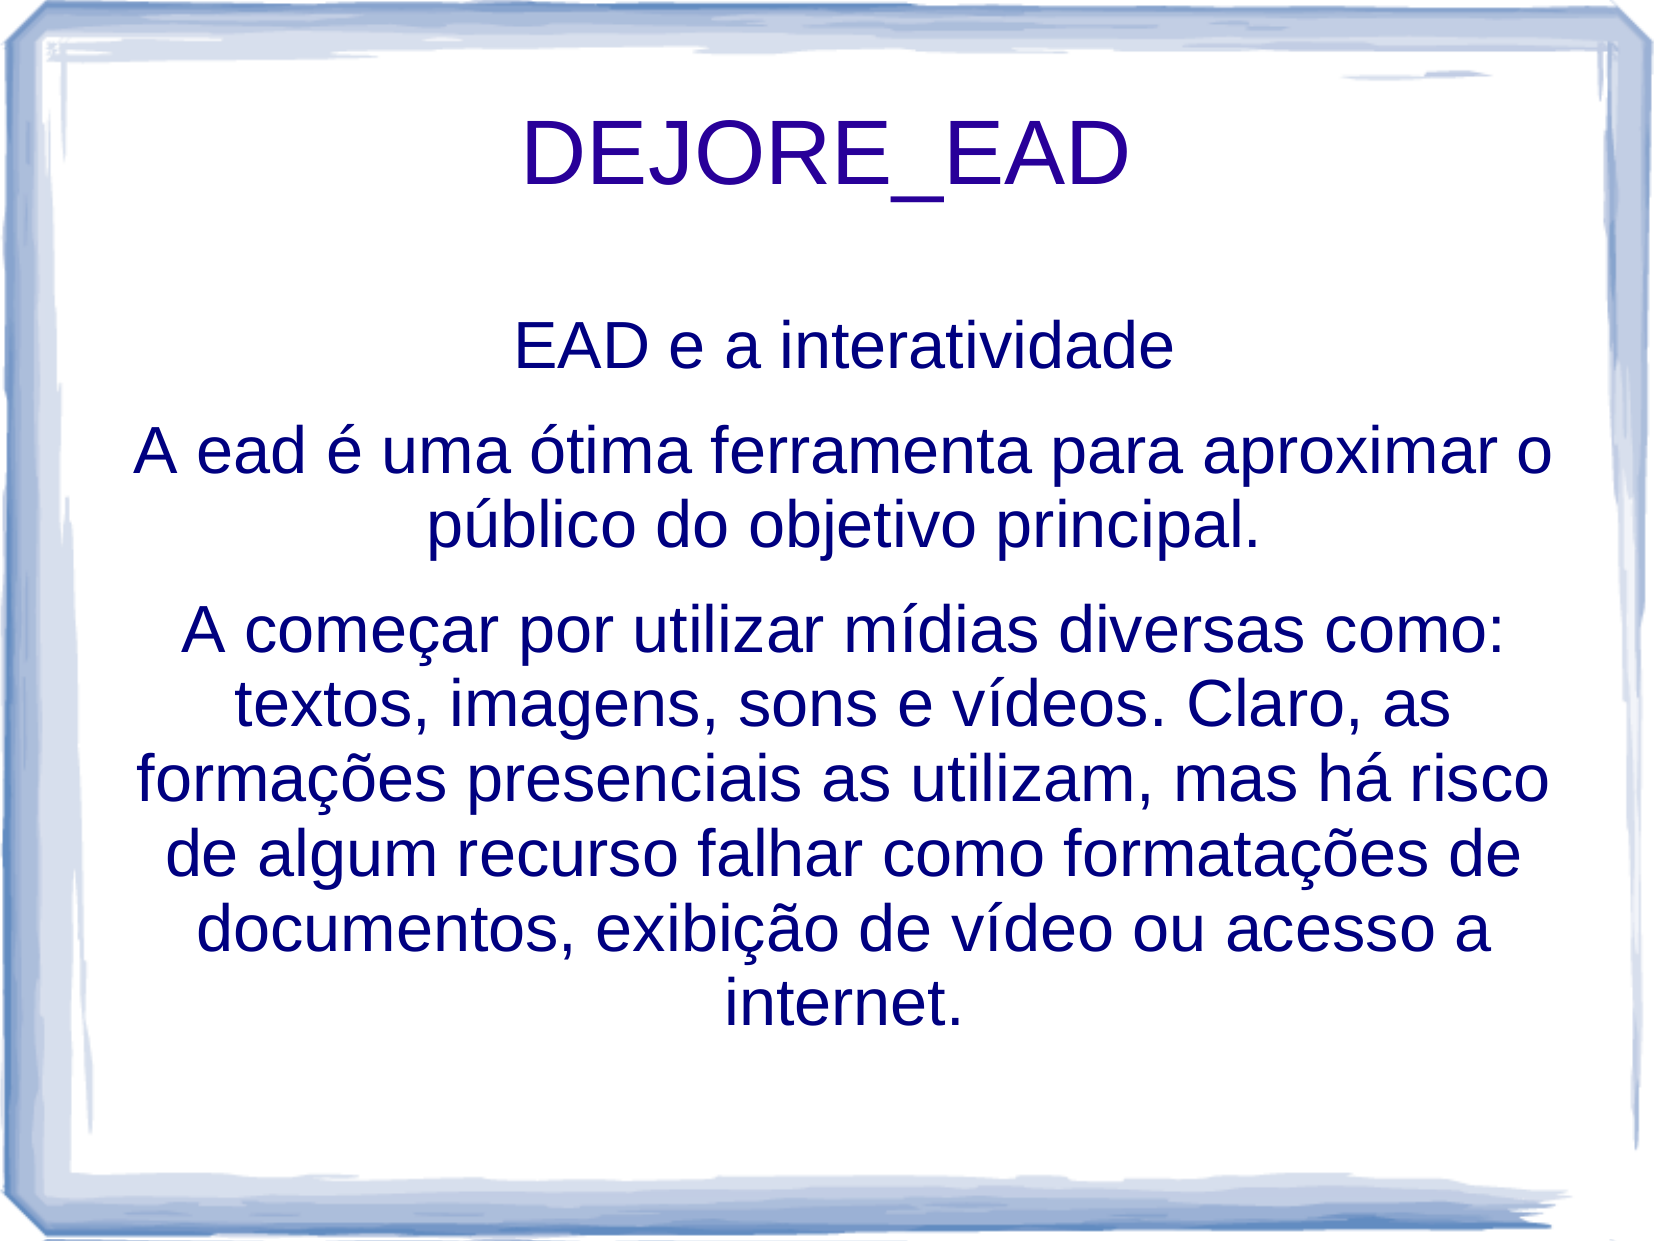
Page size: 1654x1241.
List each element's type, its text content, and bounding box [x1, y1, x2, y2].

title DEJORE_EAD [82, 49, 1571, 257]
list EAD e a interatividade A ead é uma ótima ferramenta para aproximar o público do objetivo principal. A começar por utilizar mídias diversas como: textos, imagens, sons e vídeos. Claro, as formações presenciais as utilizam, mas há risco de algum recurso falhar como formatações de documentos, exibição de vídeo ou acesso a internet. [118, 308, 1571, 1041]
picture [0, 0, 1654, 1241]
